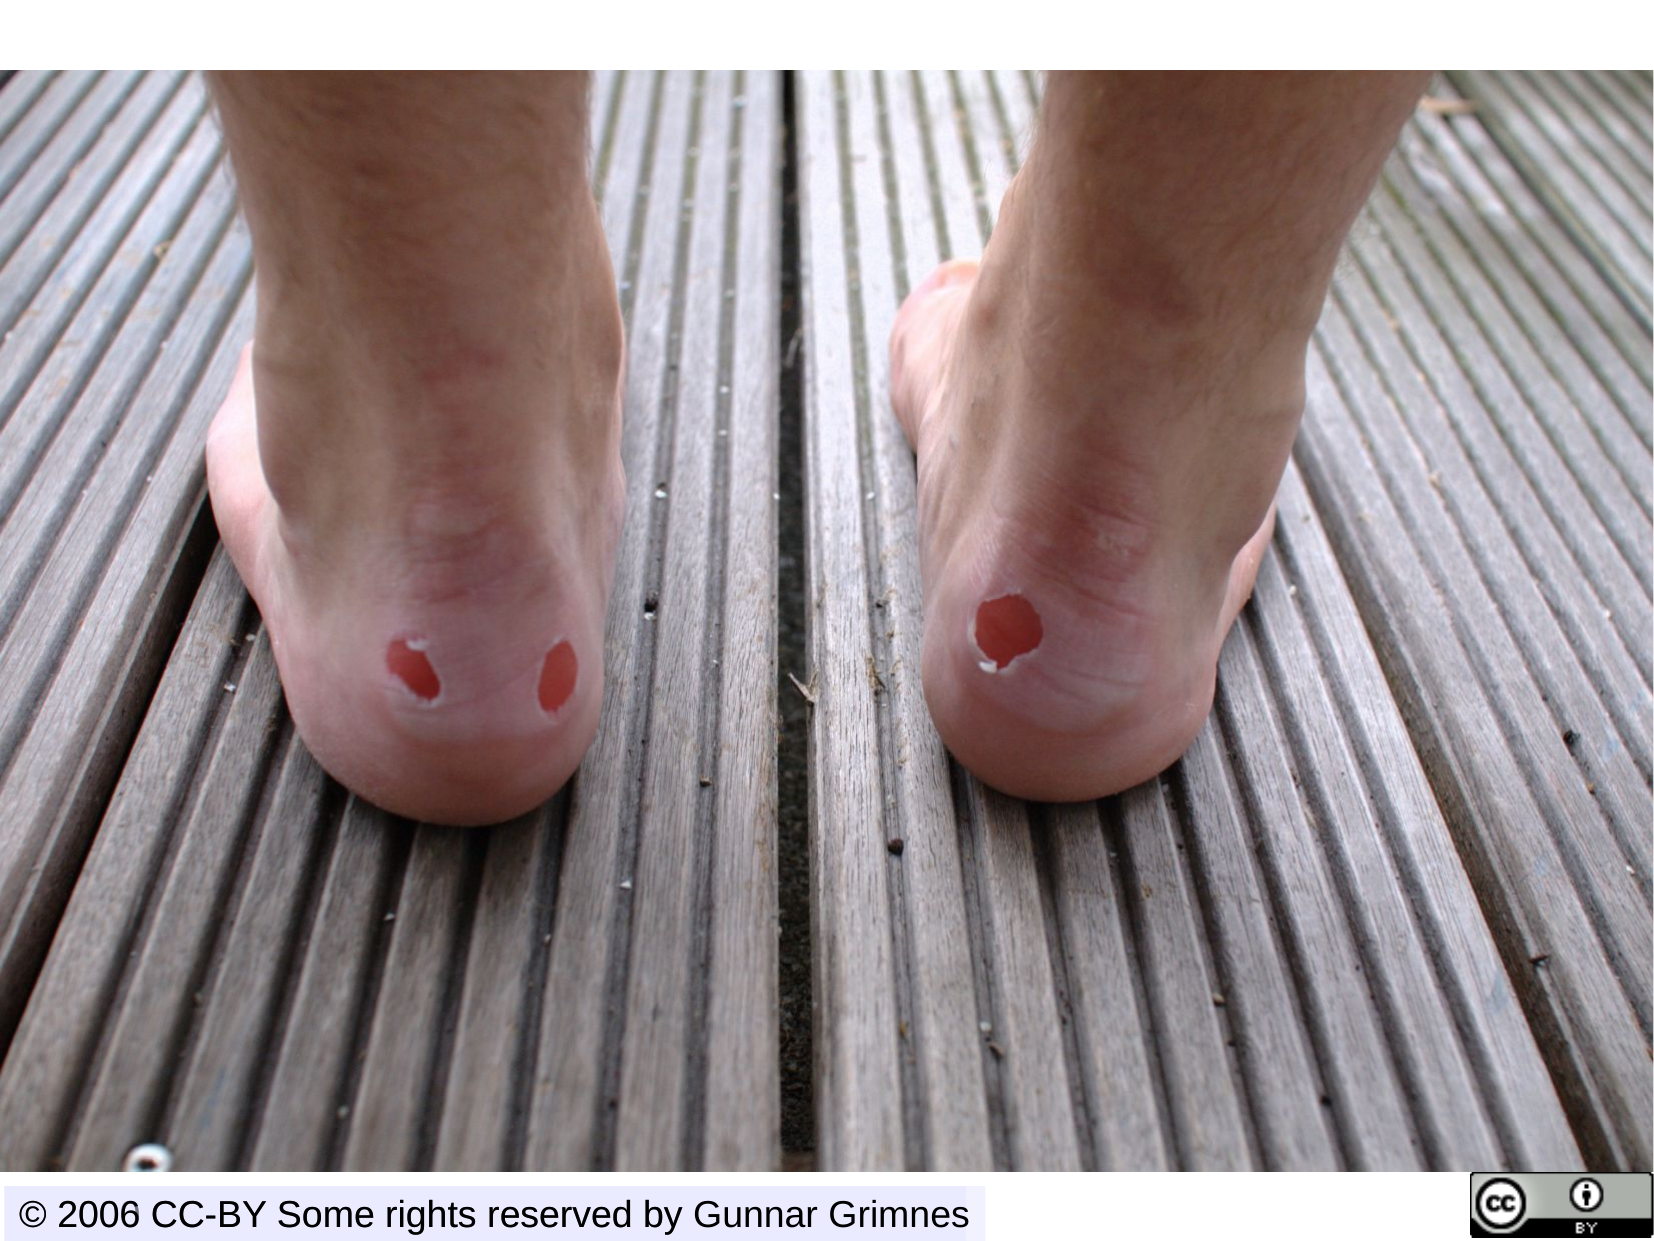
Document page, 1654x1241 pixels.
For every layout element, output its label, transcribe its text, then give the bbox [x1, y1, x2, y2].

picture [0, 70, 1654, 1238]
text_box © 2006 CC-BY Some rights reserved by Gunnar Grimnes [4, 1186, 986, 1241]
